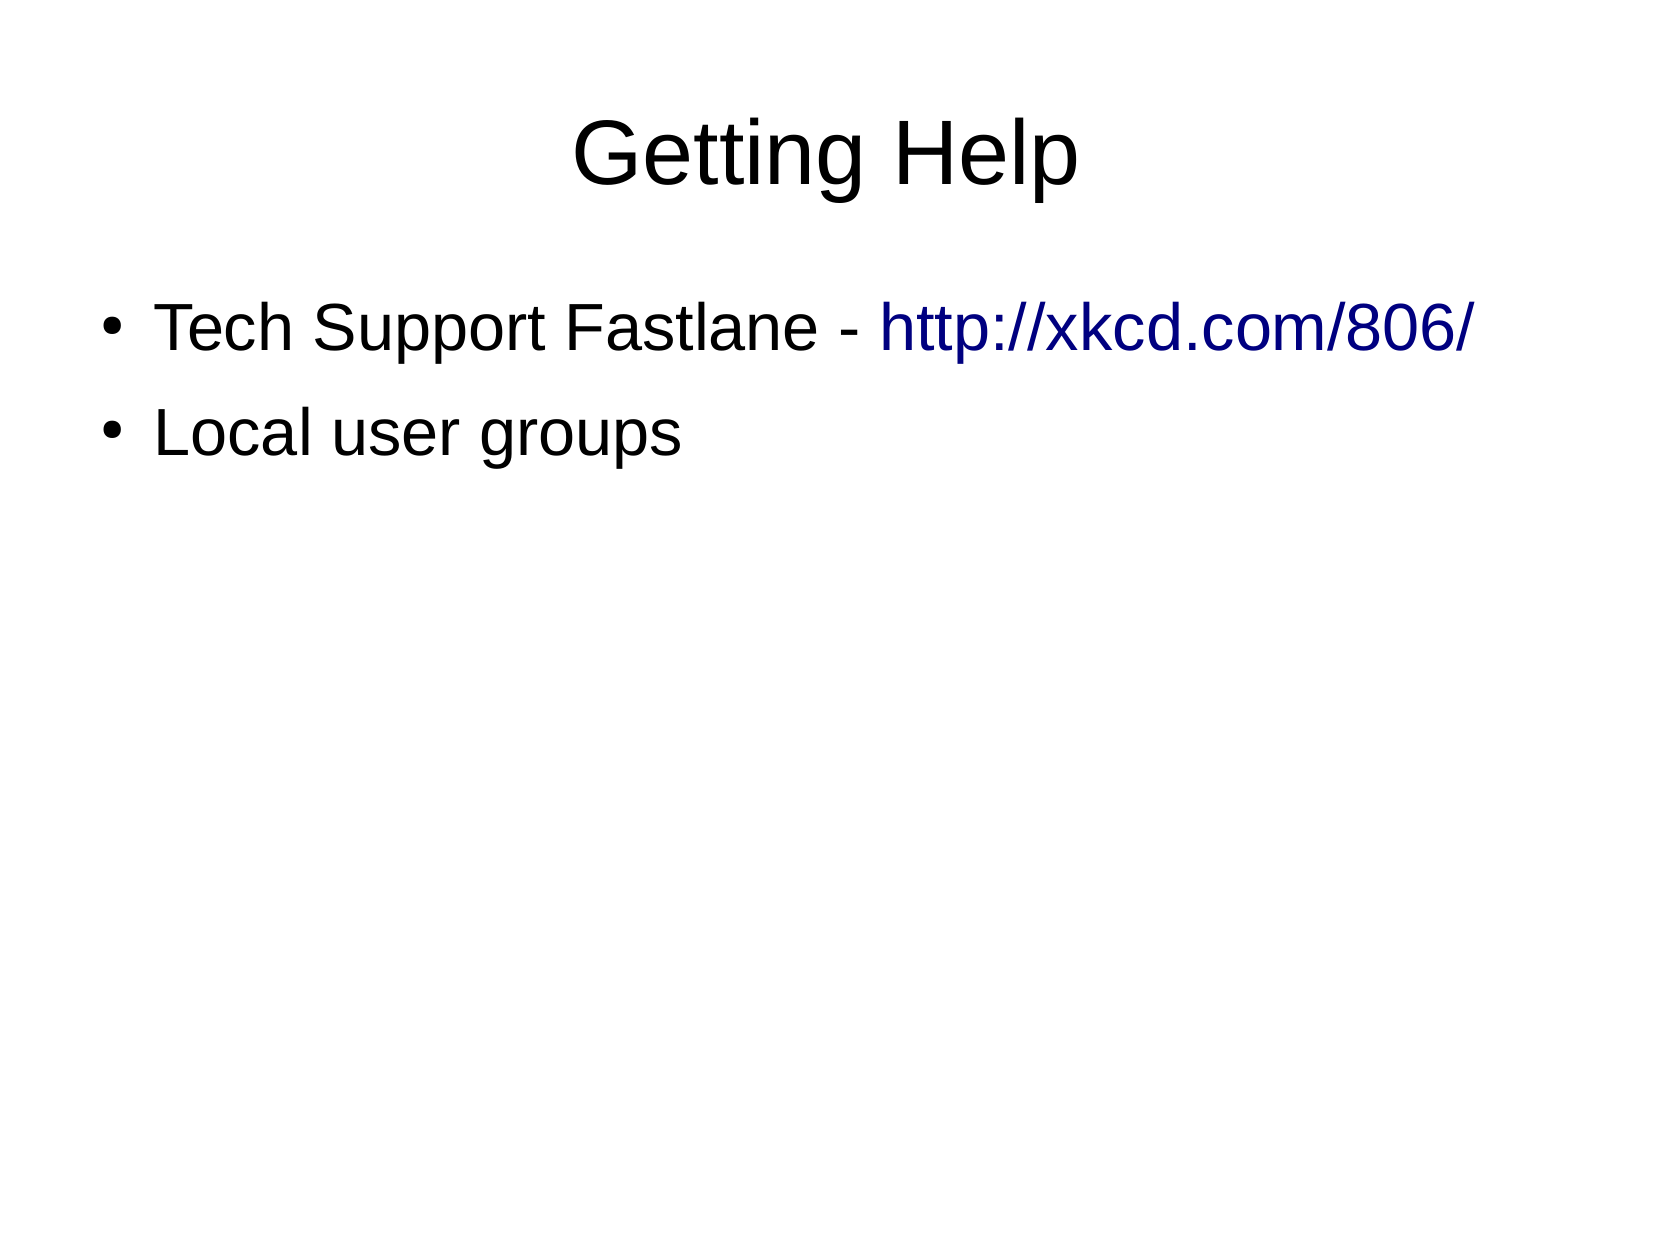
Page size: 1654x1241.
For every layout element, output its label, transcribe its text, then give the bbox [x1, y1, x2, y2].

list Tech Support Fastlane - http://xkcd.com/806/ Local user groups [82, 290, 1538, 1010]
title Getting Help [82, 49, 1571, 257]
